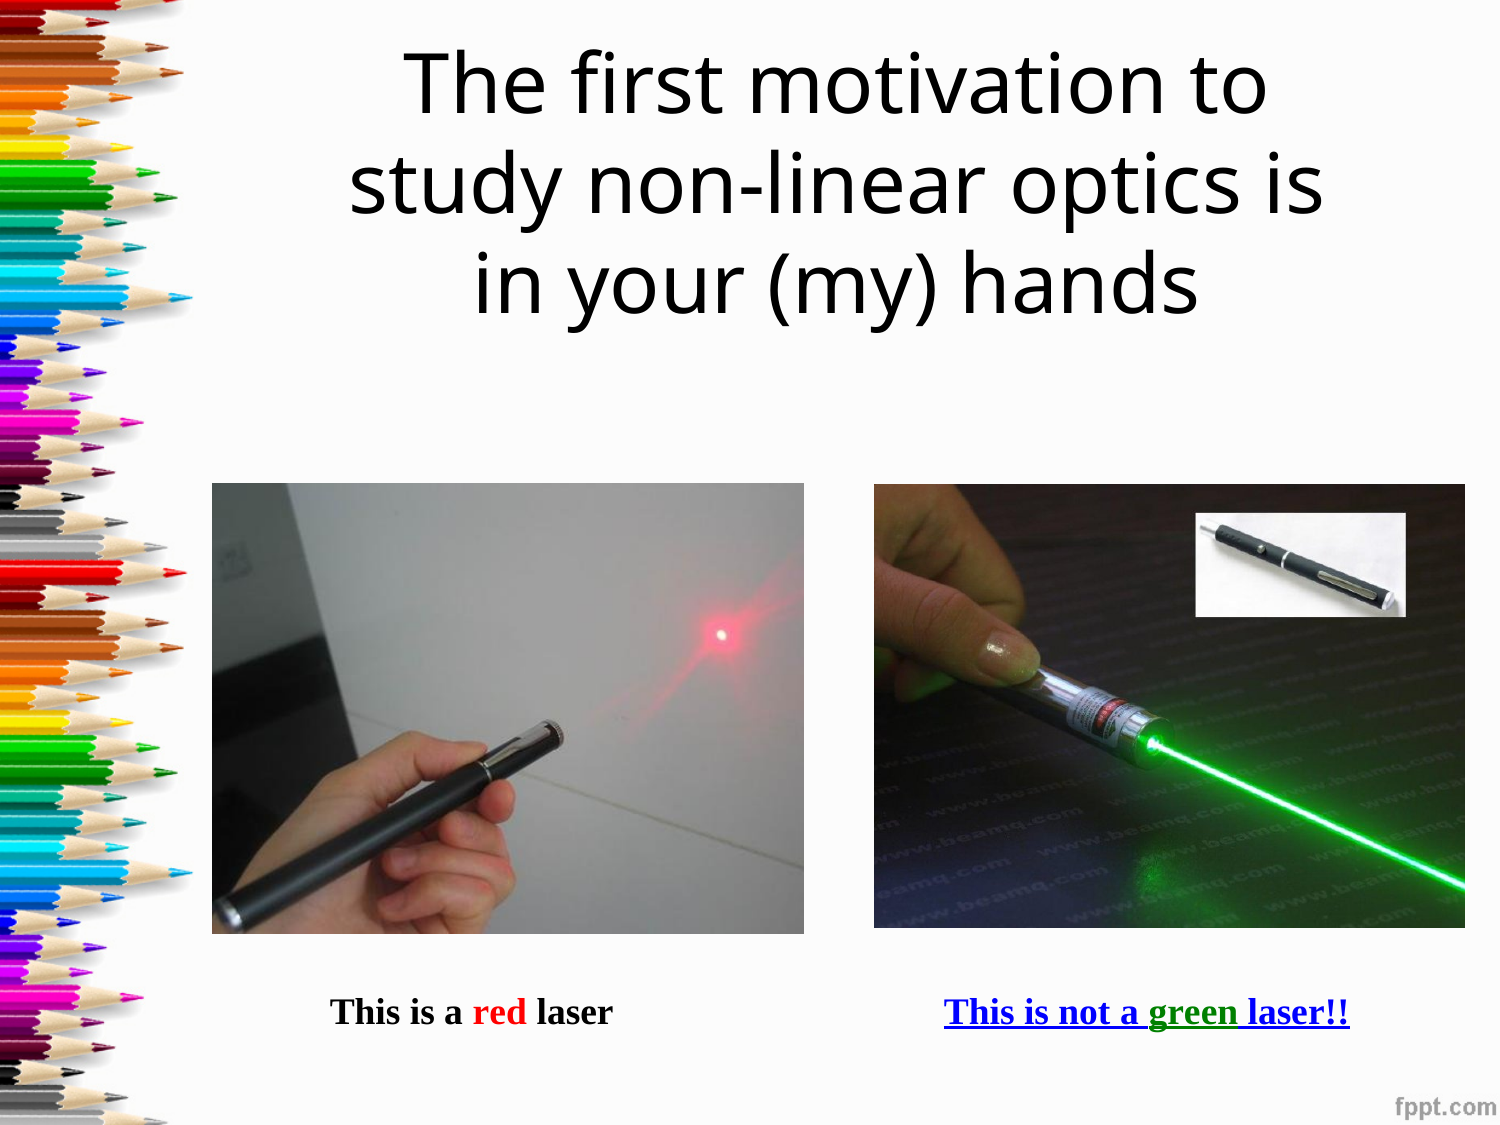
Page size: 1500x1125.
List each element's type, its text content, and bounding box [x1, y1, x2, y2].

text_box This is a red laser [315, 979, 628, 1040]
picture [0, 0, 1500, 1125]
title The first motivation to study non-linear optics is in your (my) hands [187, 22, 1487, 338]
text_box This is not a green laser!! [929, 979, 1364, 1040]
